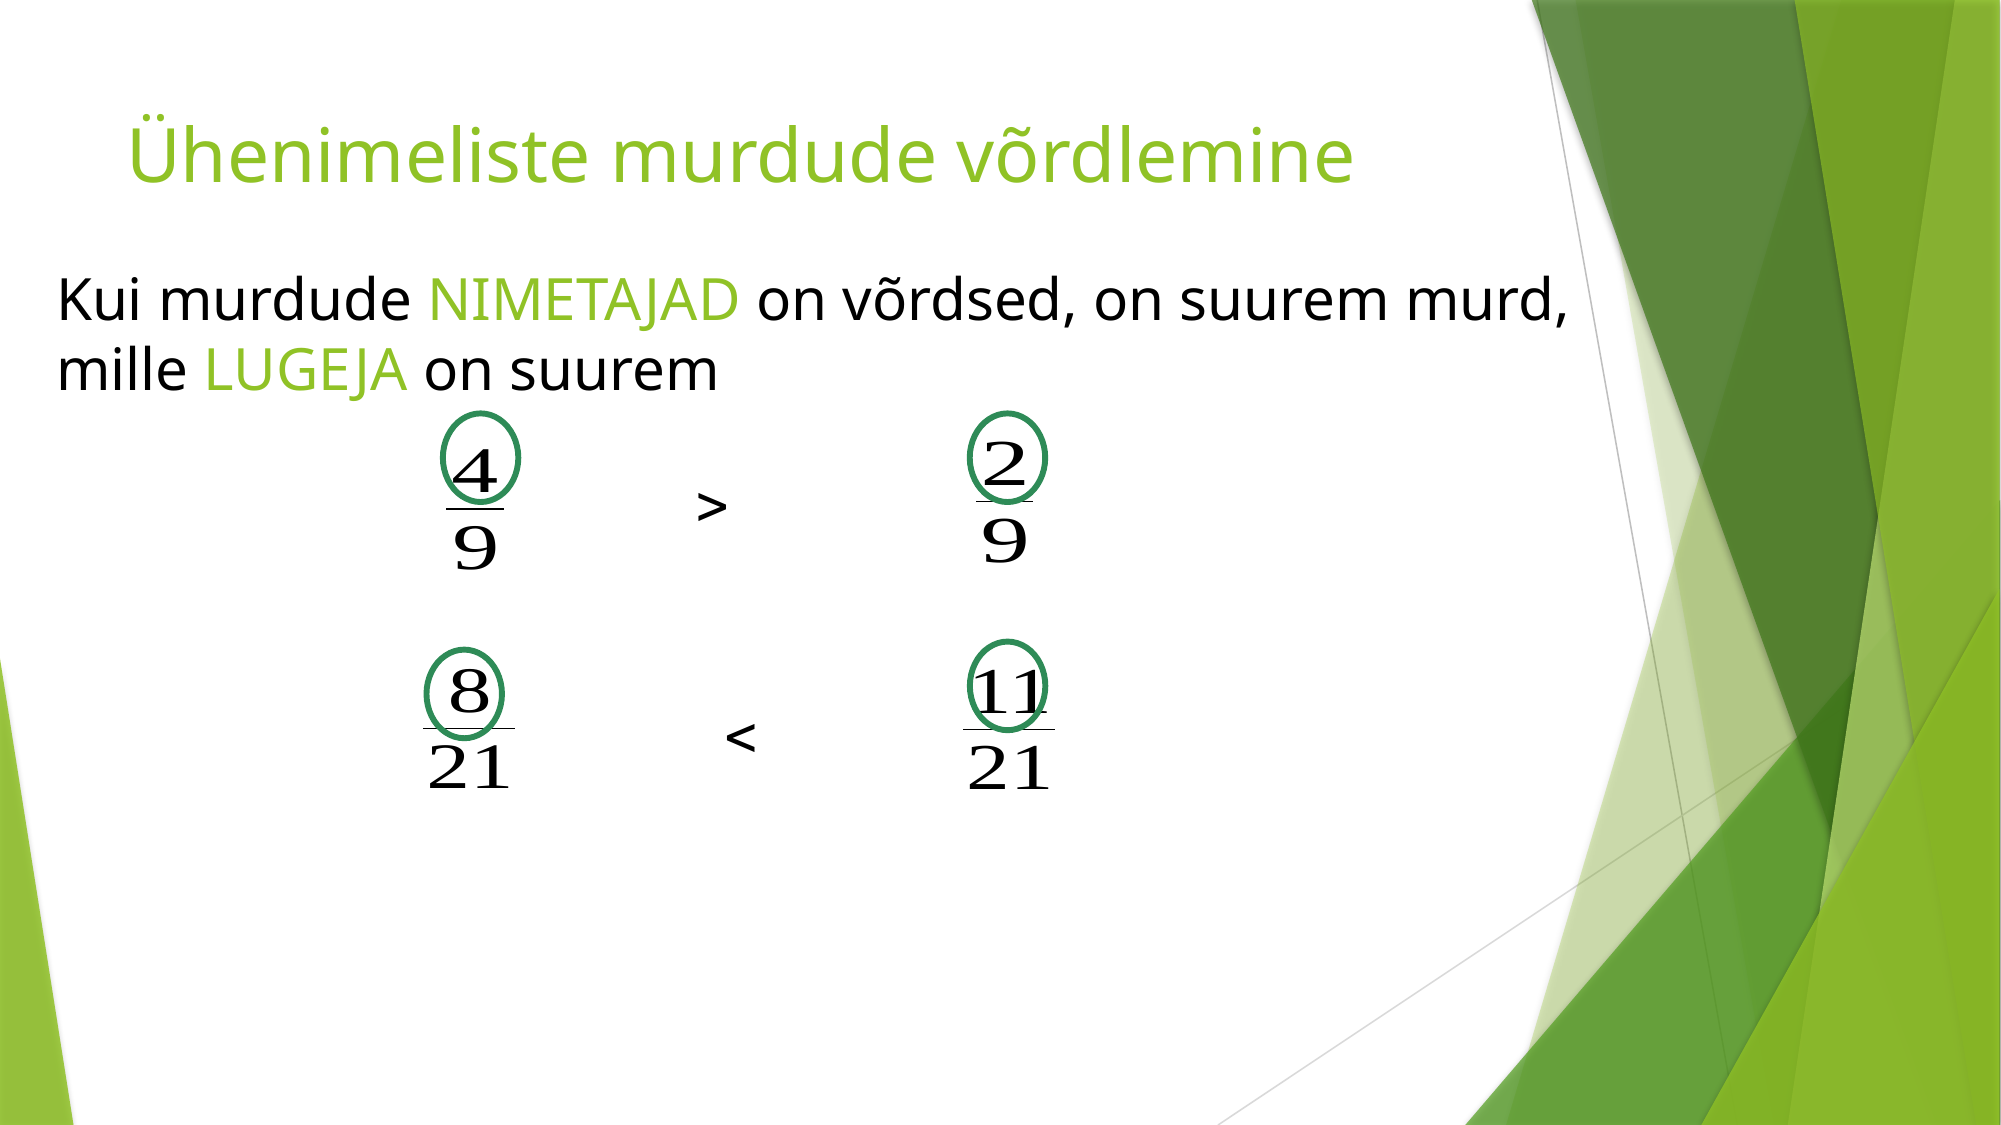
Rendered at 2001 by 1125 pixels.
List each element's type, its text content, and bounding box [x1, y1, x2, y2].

chart [430, 654, 498, 735]
text_box Kui murdude NIMETAJAD on võrdsed, on suurem murd, mille LUGEJA on suurem [41, 255, 1601, 410]
chart [973, 426, 1042, 499]
title Ühenimeliste murdude võrdlemine [111, 99, 1522, 255]
chart [973, 654, 1042, 727]
chart [1039, 426, 1046, 439]
chart [964, 426, 1046, 576]
chart [446, 434, 515, 499]
chart [952, 654, 1067, 804]
chart [680, 472, 739, 537]
chart [413, 654, 527, 803]
chart [708, 703, 767, 768]
chart [435, 434, 516, 583]
